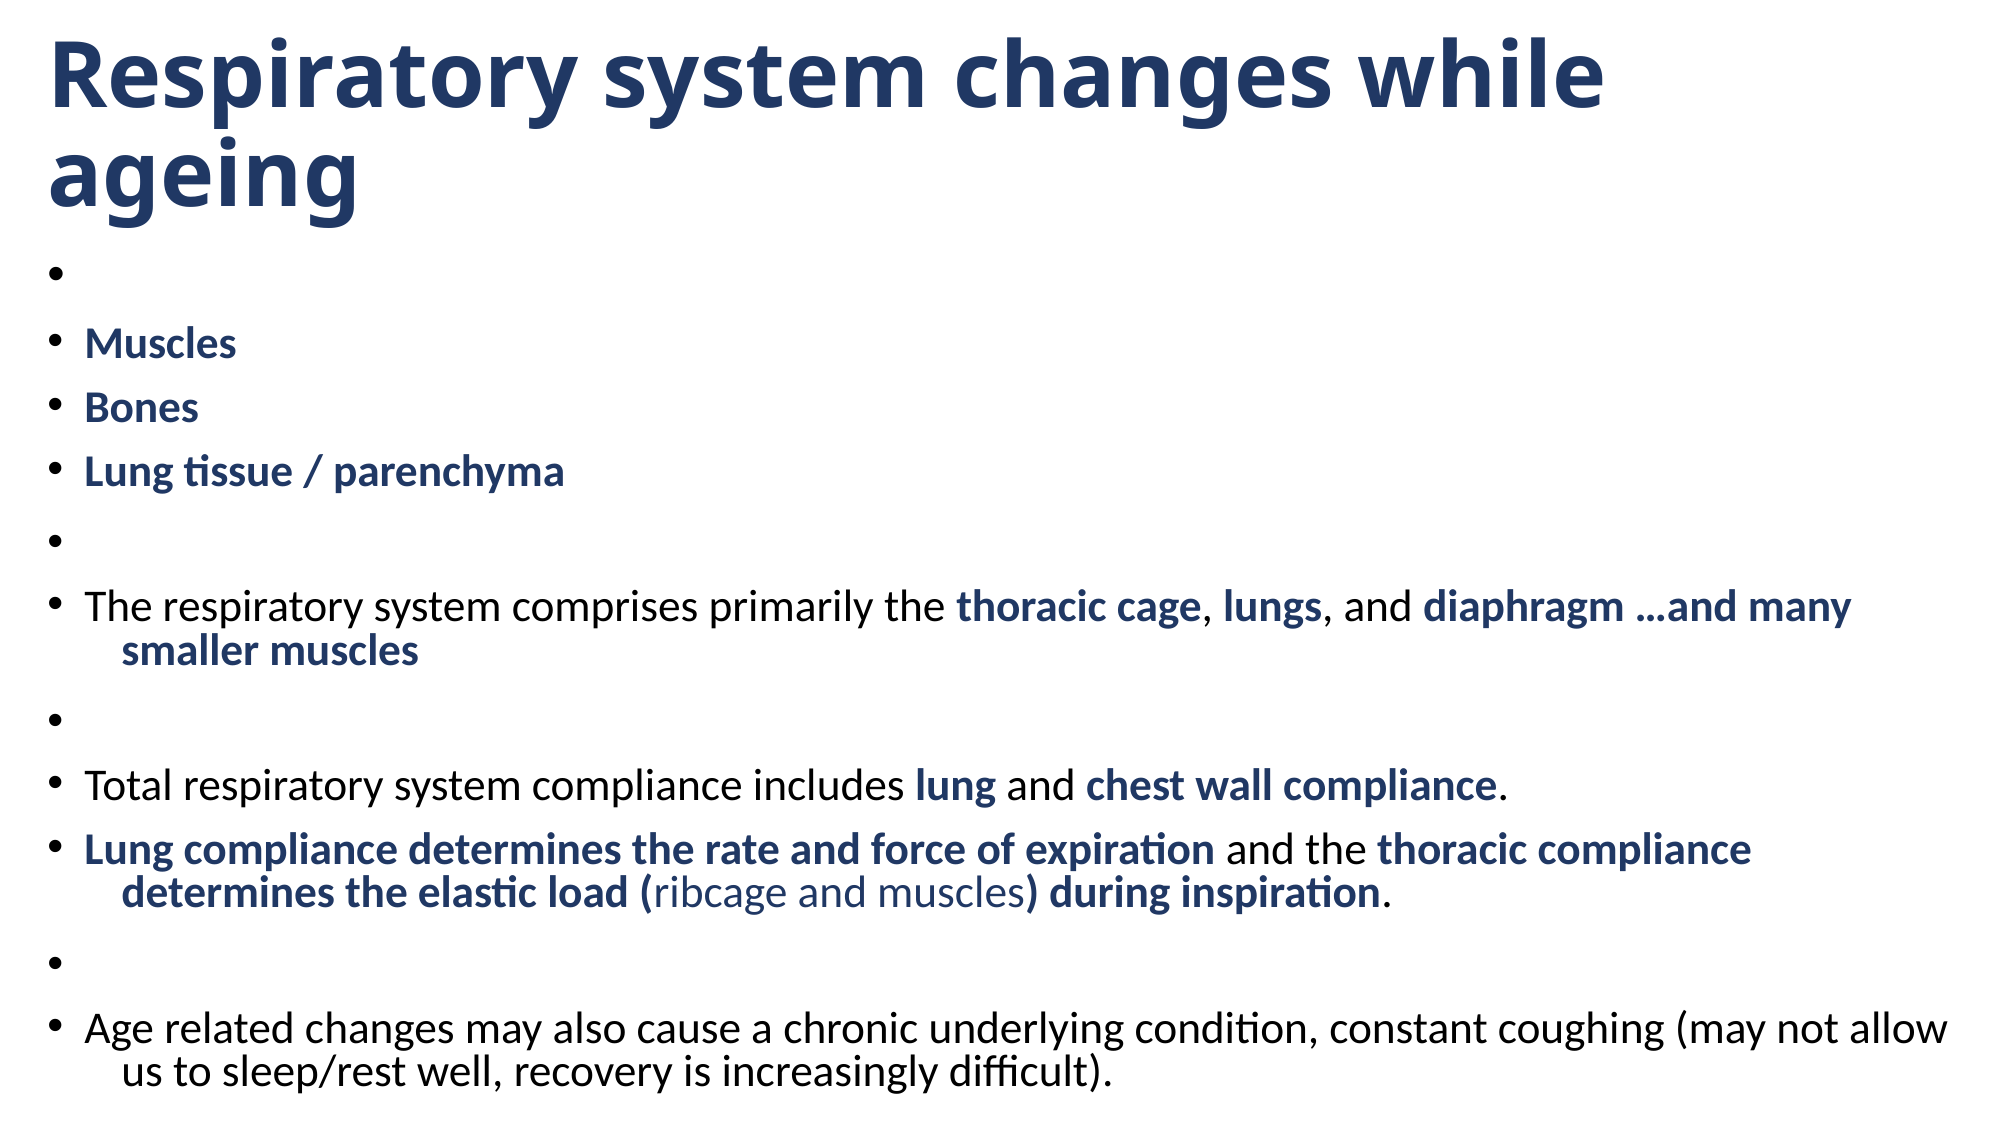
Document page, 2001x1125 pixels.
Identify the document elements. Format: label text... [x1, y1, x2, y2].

list Muscles Bones Lung tissue / parenchyma The respiratory system comprises primarily the thoracic cage, lungs, and diaphragm …and many smaller muscles Total respiratory system compliance includes lung and chest wall compliance. Lung compliance determines the rate and force of expiration and the thoracic compliance determines the elastic load (ribcage and muscles) during inspiration. Age related changes may also cause a chronic underlying condition, constant coughing (may not allow us to sleep/rest well, recovery is increasingly difficult). [32, 236, 1978, 1107]
title Respiratory system changes while ageing [32, 18, 1758, 236]
